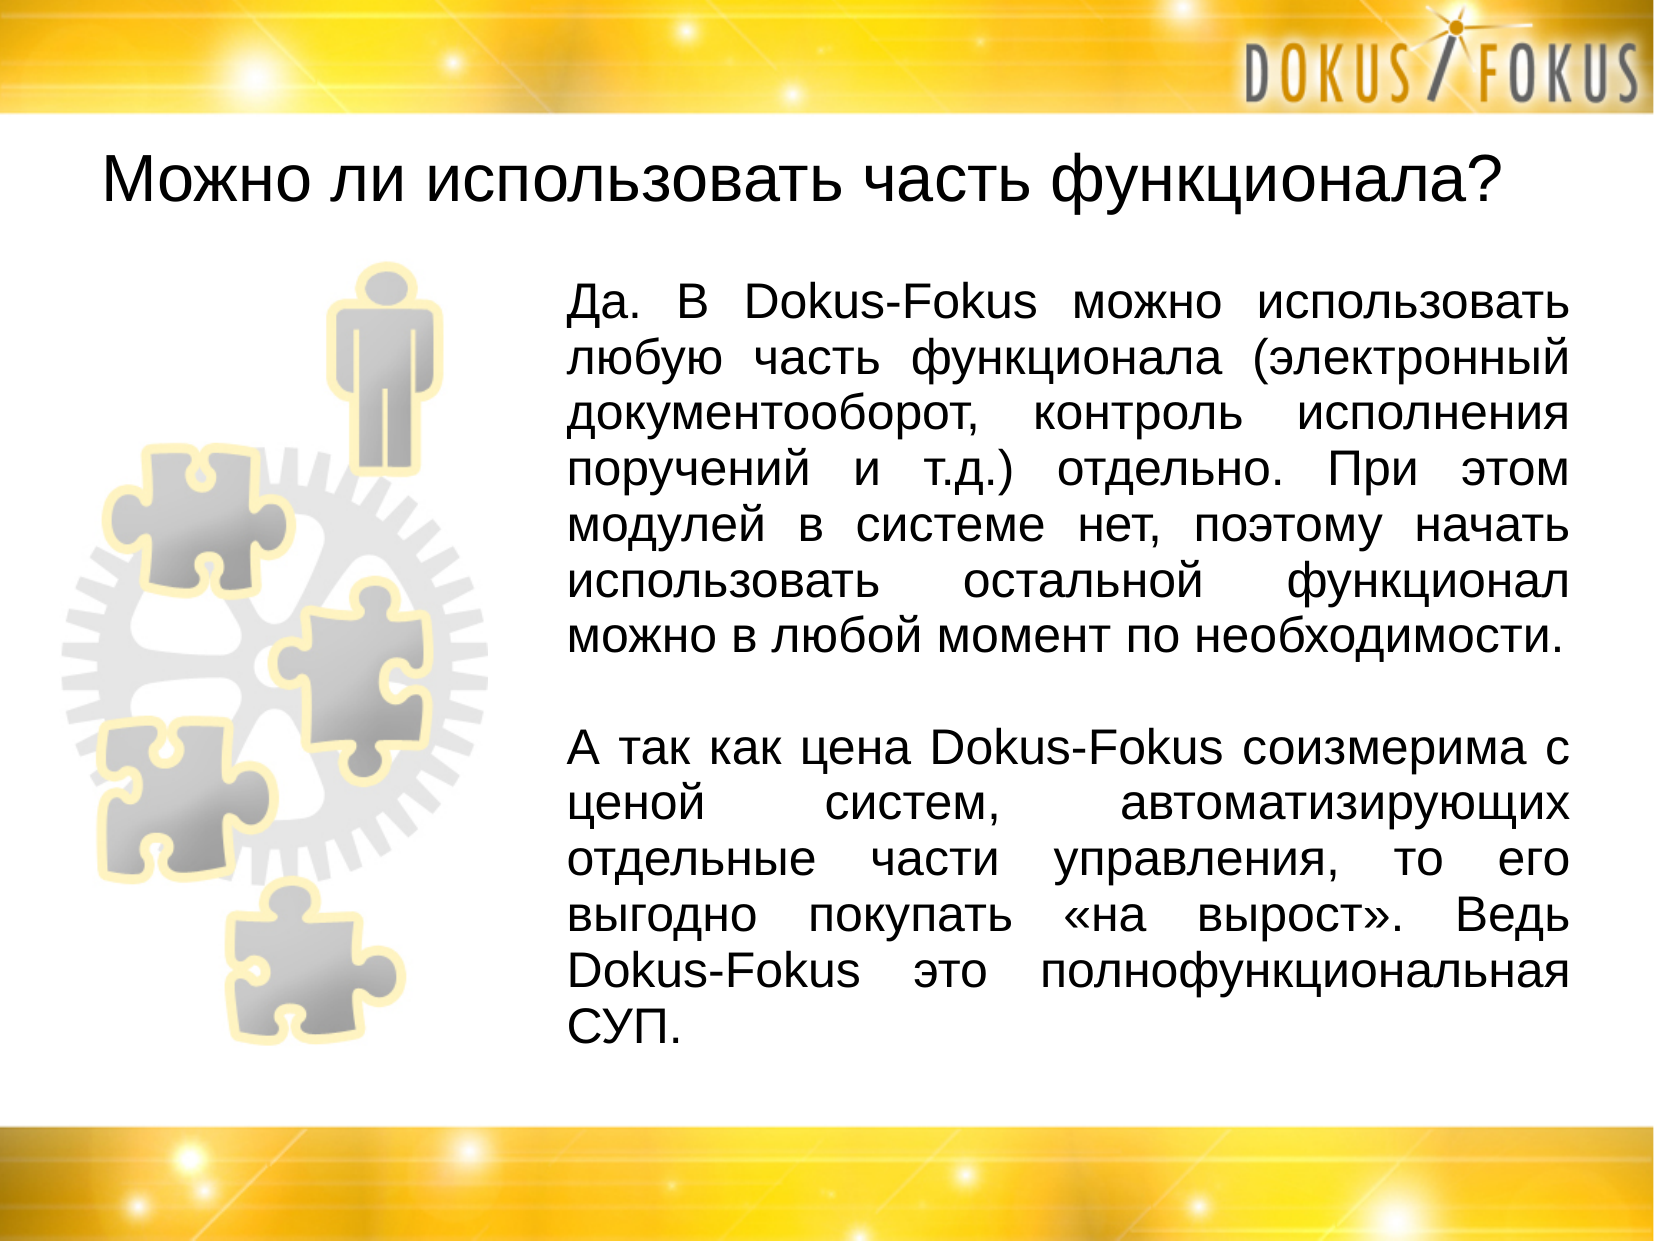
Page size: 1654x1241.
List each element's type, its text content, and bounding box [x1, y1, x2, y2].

picture [0, 0, 1654, 1241]
title Можно ли использовать часть функционала? [59, 118, 1548, 239]
text_box Да. В Dokus-Fokus можно использовать любую часть функционала (электронный документооборот, контроль исполнения поручений и т.д.) отдельно. При этом модулей в системе нет, поэтому начать использовать остальной функционал можно в любой момент по необходимости. А так как цена Dokus-Fokus соизмерима с ценой систем, автоматизирующих отдельные части управления, то его выгодно покупать «на вырост». Ведь Dokus-Fokus это полнофункциональная СУП. [551, 265, 1586, 1062]
